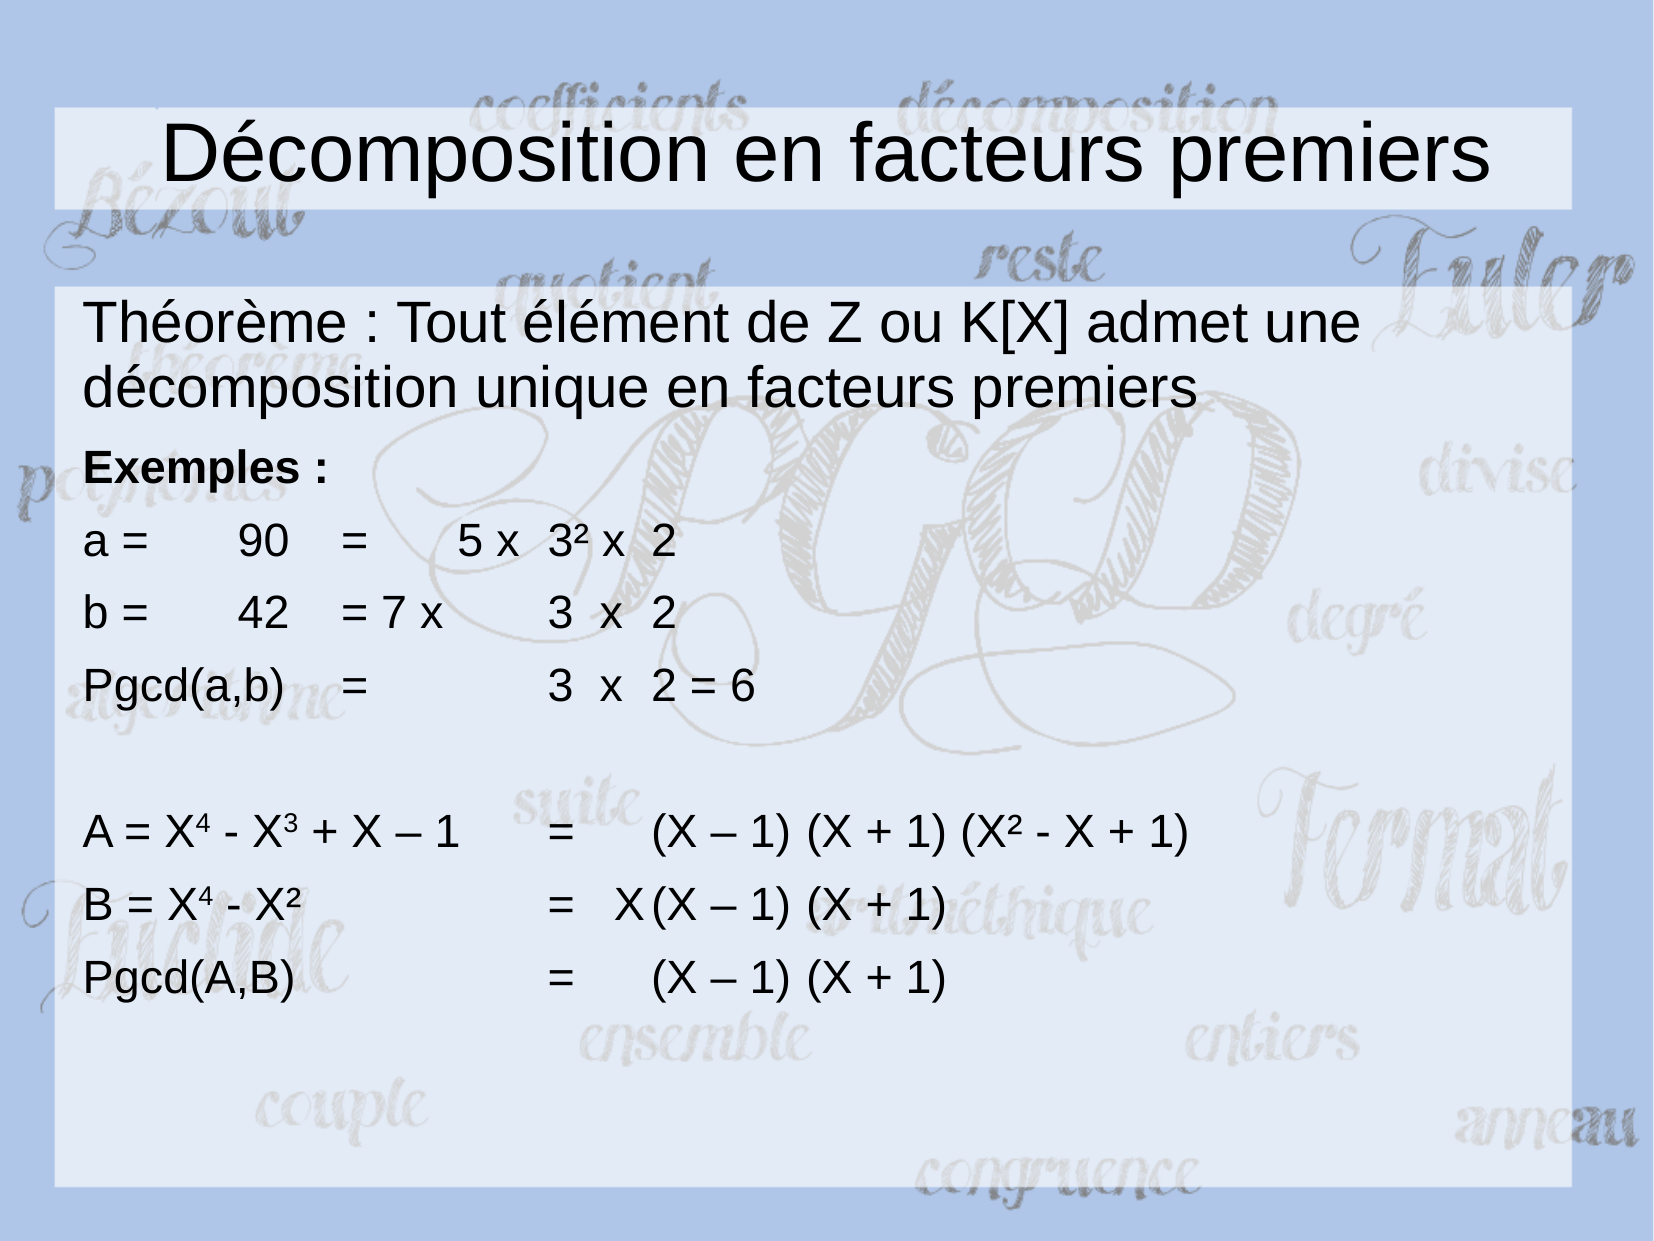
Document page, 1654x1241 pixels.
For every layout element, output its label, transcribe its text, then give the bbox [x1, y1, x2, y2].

picture [0, 0, 1654, 1241]
title Décomposition en facteurs premiers [82, 49, 1571, 257]
list Théorème : Tout élément de Z ou K[X] admet une décomposition unique en facteurs premiers Exemples : a = 90 = 5 x 3² x 2 b = 42 = 7 x 3 x 2 Pgcd(a,b) = 3 x 2 = 6 A = X4 - X3 + X – 1 = (X – 1) (X + 1) (X² - X + 1) B = X4 - X² = X (X – 1) (X + 1) Pgcd(A,B) = (X – 1) (X + 1) [82, 290, 1571, 1010]
